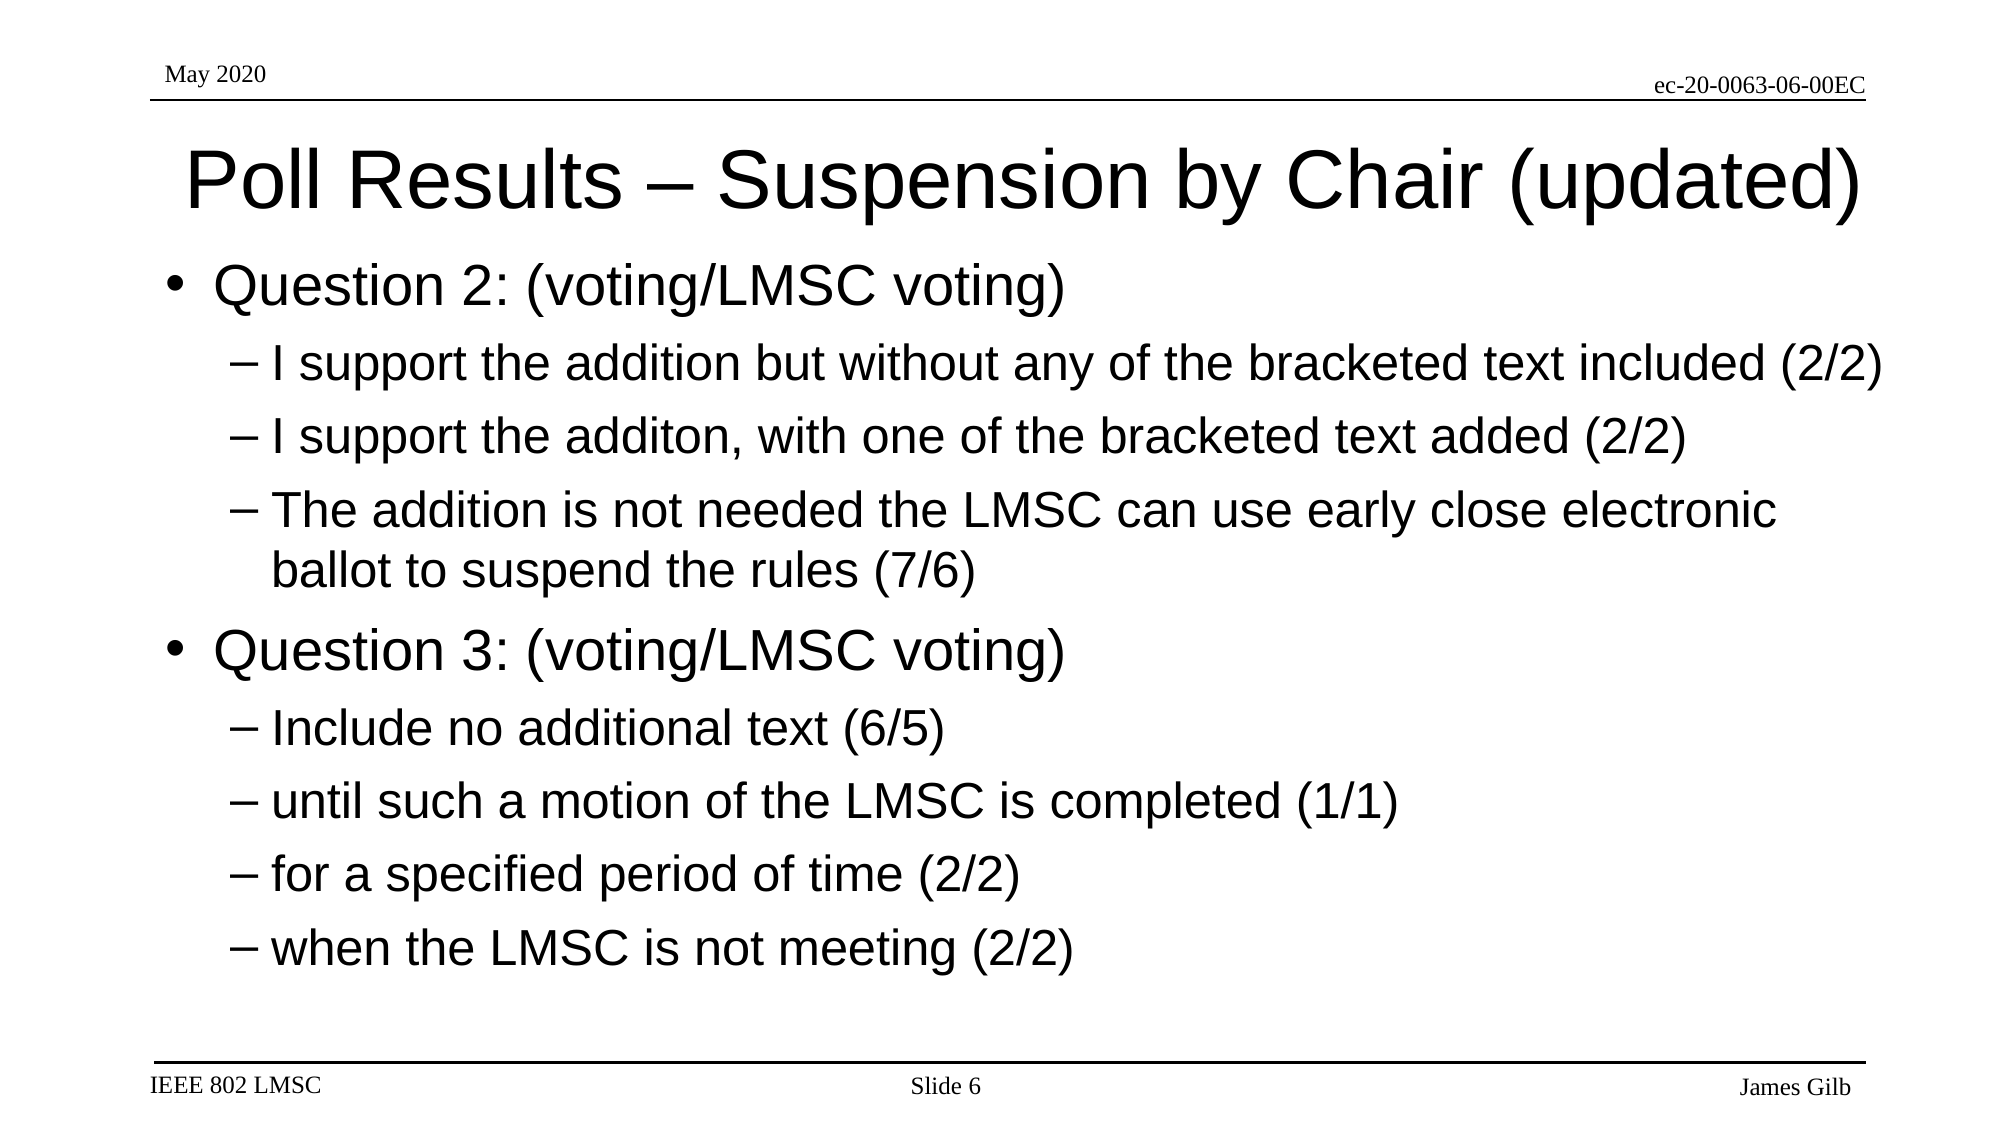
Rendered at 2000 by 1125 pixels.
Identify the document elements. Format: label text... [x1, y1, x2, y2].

title Poll Results – Suspension by Chair (updated) [149, 112, 1900, 238]
list Question 2: (voting/LMSC voting) I support the addition but without any of the bracketed text included (2/2) I support the additon, with one of the bracketed text added (2/2) The addition is not needed the LMSC can use early close electronic ballot to suspend the rules (7/6) Question 3: (voting/LMSC voting) Include no additional text (6/5) until such a motion of the LMSC is completed (1/1) for a specified period of time (2/2) when the LMSC is not meeting (2/2) [149, 239, 1900, 1051]
